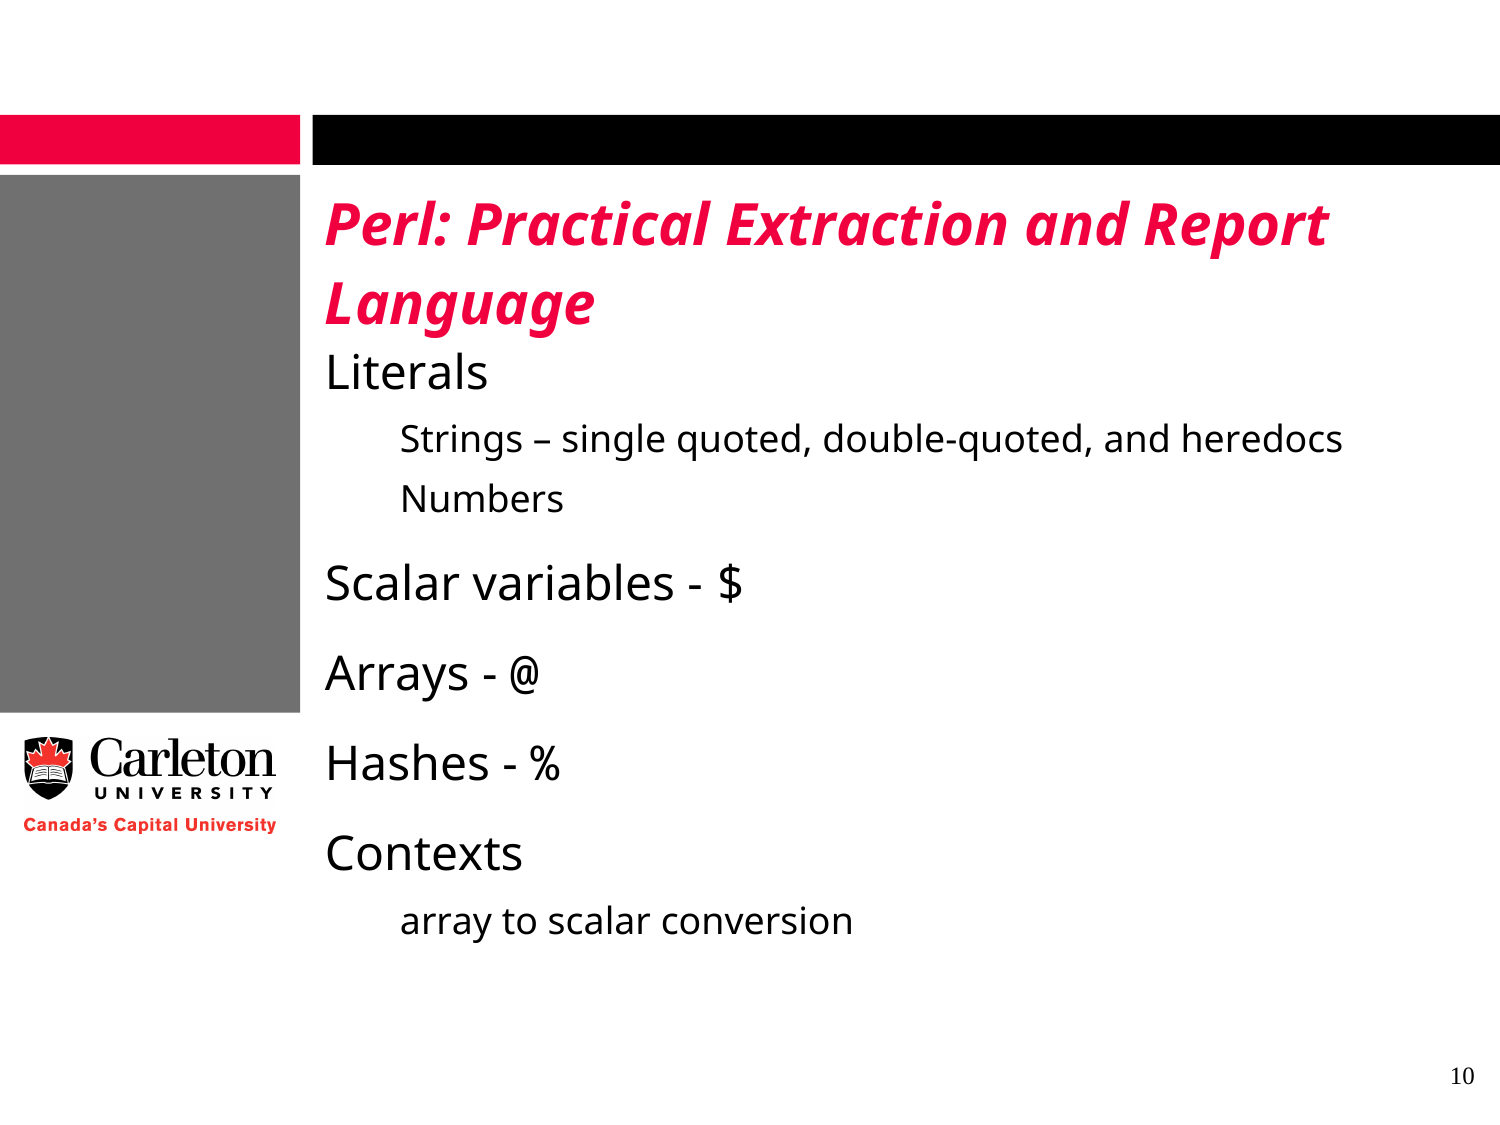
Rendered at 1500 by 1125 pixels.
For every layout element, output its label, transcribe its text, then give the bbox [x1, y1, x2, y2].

title Perl: Practical Extraction and Report Language [324, 194, 1450, 324]
picture [24, 737, 276, 834]
list Literals Strings – single quoted, double-quoted, and heredocs Numbers Scalar variables - $ Arrays - @ Hashes - % Contexts array to scalar conversion [324, 324, 1450, 1036]
